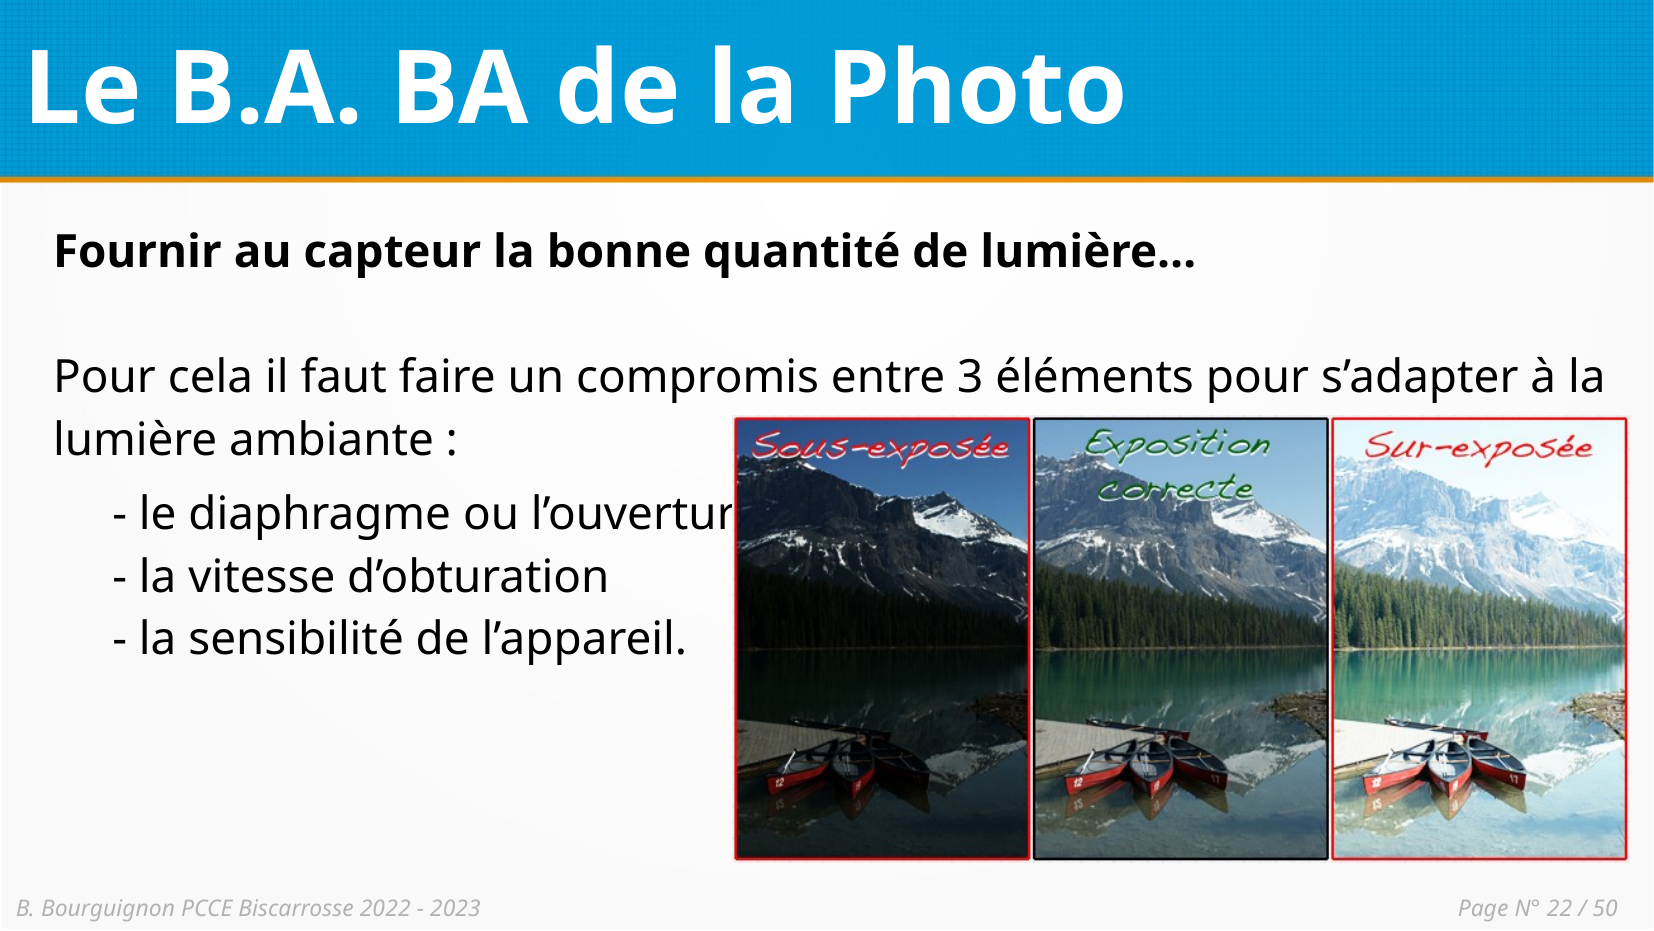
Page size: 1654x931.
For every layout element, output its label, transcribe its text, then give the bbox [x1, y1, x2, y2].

title Le B.A. BA de la Photo [23, 11, 1630, 154]
picture [0, 175, 1654, 931]
text_box Fournir au capteur la bonne quantité de lumière… Pour cela il faut faire un compromis entre 3 éléments pour s’adapter à la lumière ambiante : - le diaphragme ou l’ouverture - la vitesse d’obturation - la sensibilité de l’appareil. [47, 212, 1619, 697]
